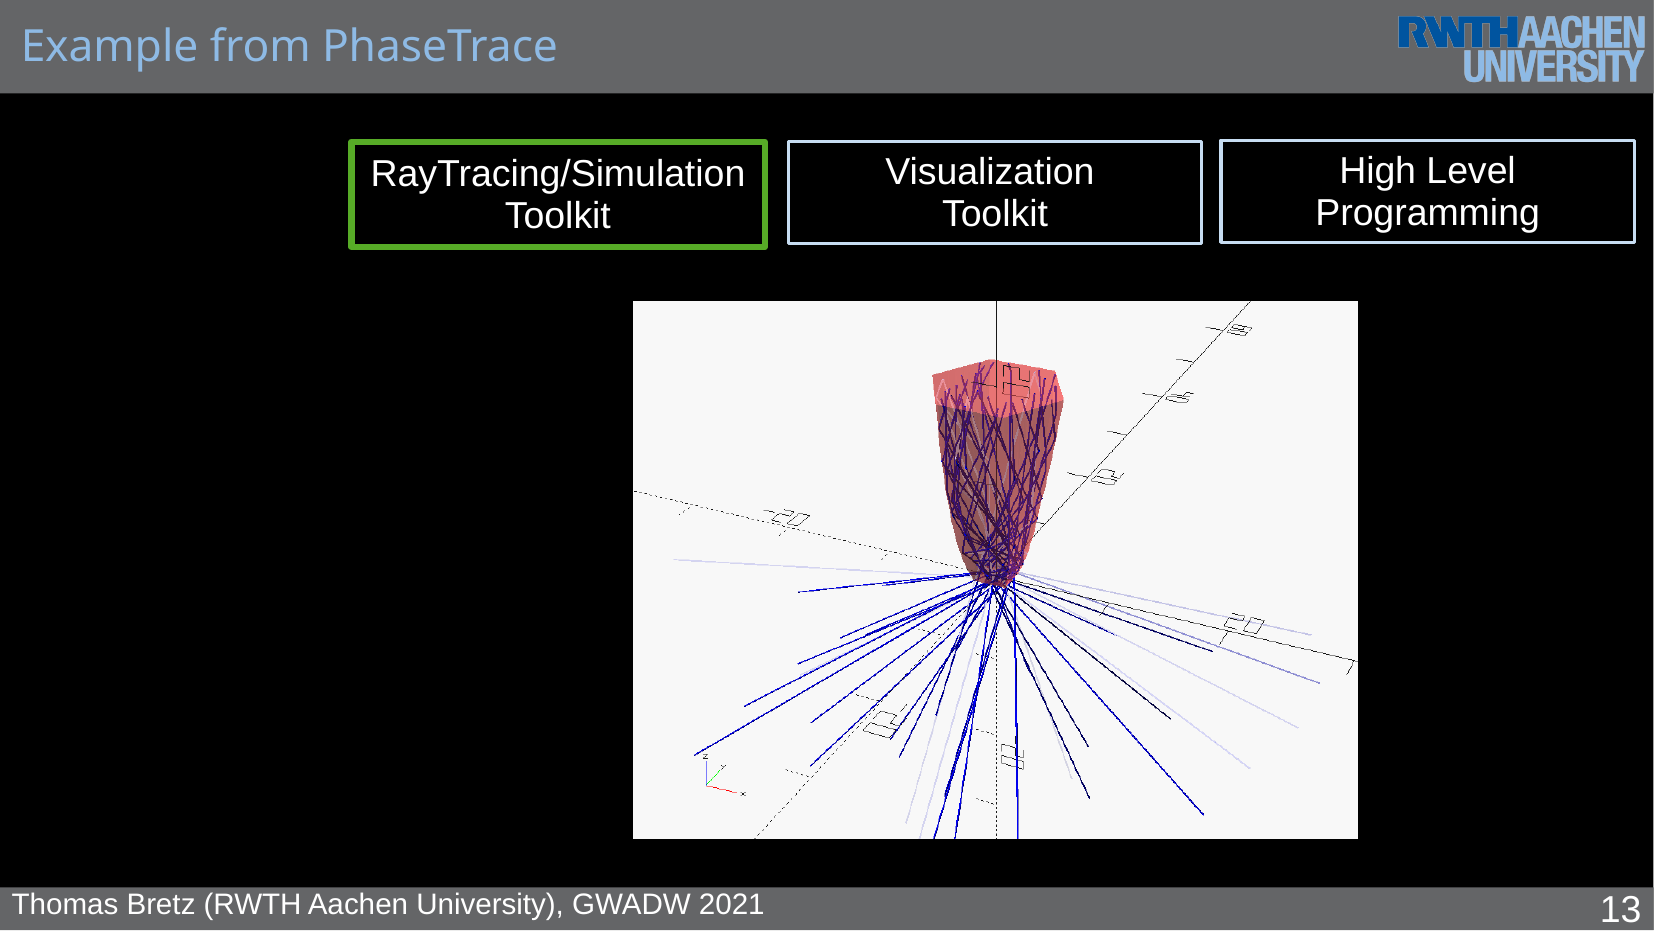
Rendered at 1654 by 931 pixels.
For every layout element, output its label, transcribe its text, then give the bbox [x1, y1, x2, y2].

text_box Visualization Toolkit [788, 141, 1202, 244]
text_box RayTracing/Simulation Toolkit [351, 141, 765, 247]
text_box High Level Programming [1220, 140, 1635, 243]
picture [633, 301, 1358, 839]
title Example from PhaseTrace [20, 7, 1510, 82]
picture [1363, 0, 1654, 113]
